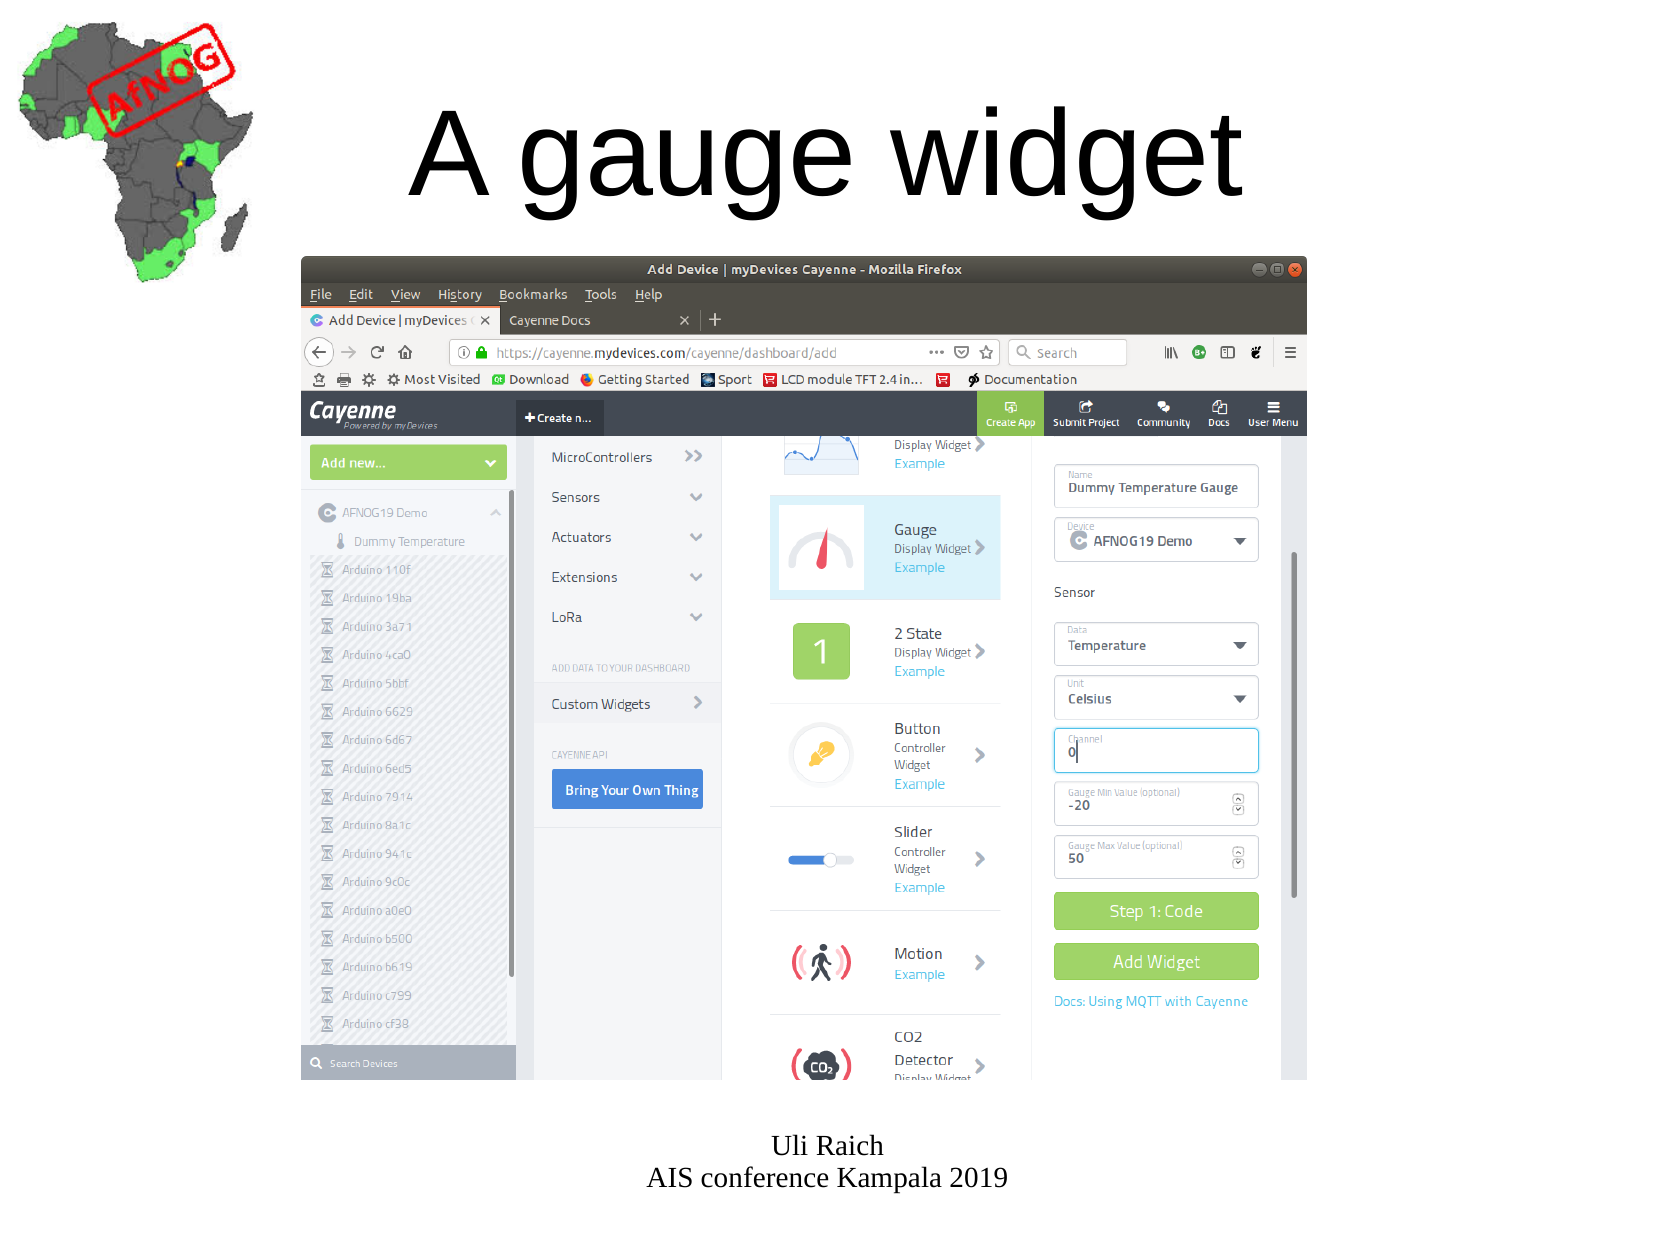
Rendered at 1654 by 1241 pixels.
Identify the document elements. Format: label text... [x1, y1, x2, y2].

picture [301, 256, 1307, 1081]
title A gauge widget [82, 49, 1571, 257]
picture [9, 0, 259, 291]
